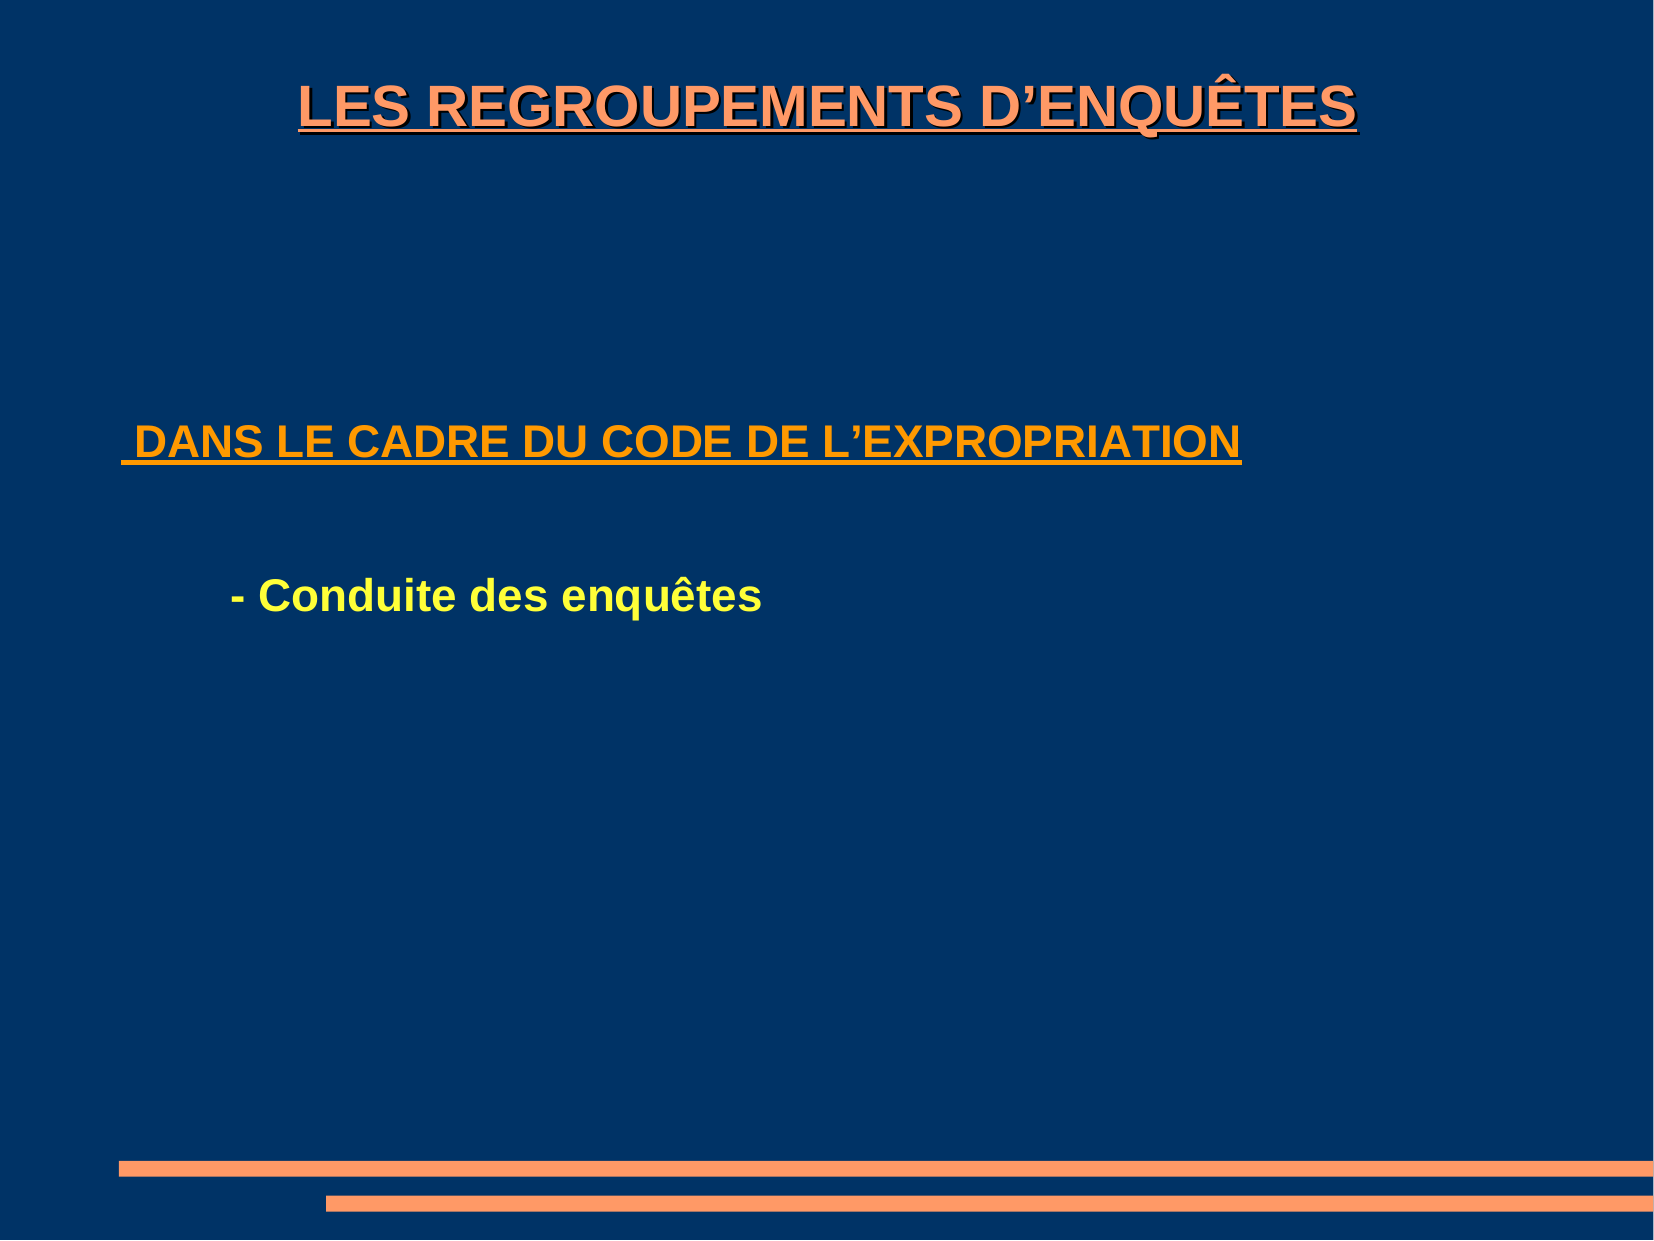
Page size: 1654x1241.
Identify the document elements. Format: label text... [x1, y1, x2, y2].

subtitle DANS LE CADRE DU CODE DE L’EXPROPRIATION - Conduite des enquêtes [121, 201, 1561, 1143]
title LES REGROUPEMENTS D’ENQUÊTES [121, 46, 1534, 166]
